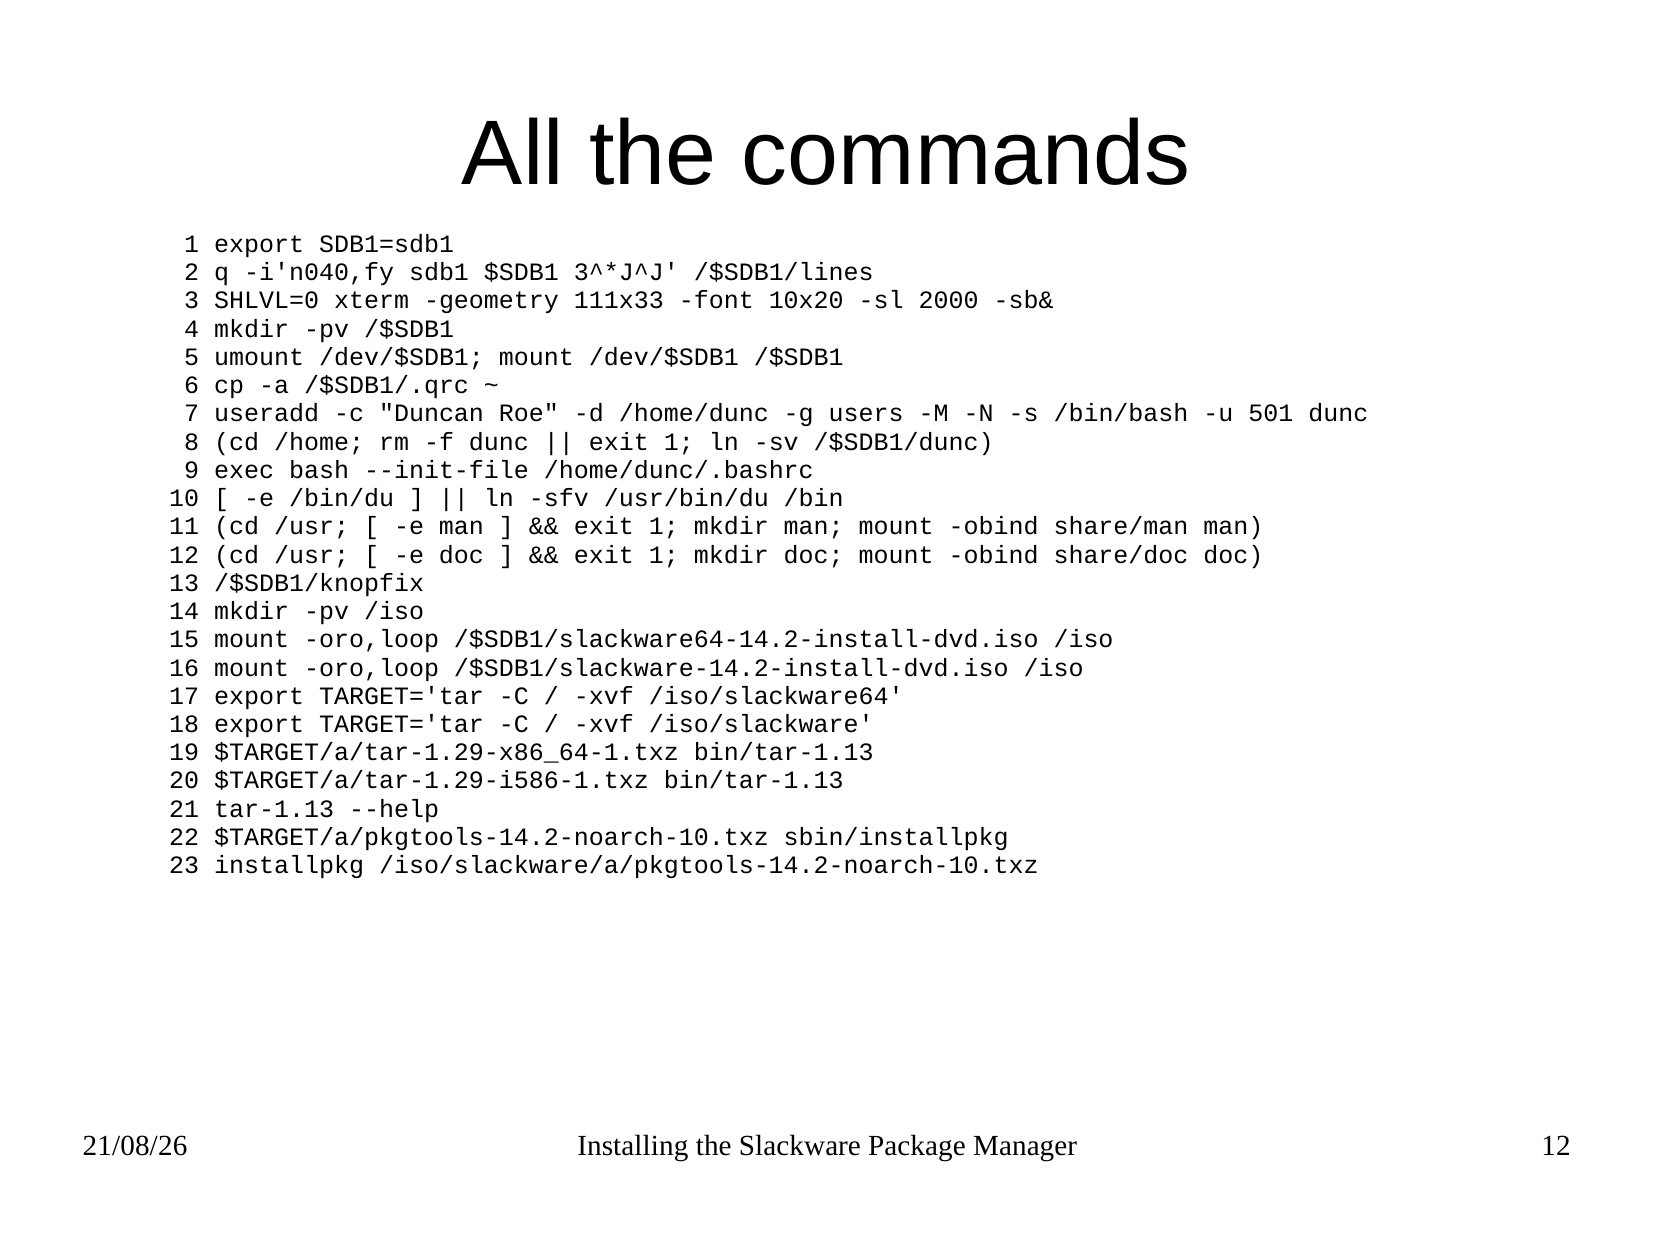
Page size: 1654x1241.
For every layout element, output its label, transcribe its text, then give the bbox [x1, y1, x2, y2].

text_box 1 export SDB1=sdb1 2 q -i'n040,fy sdb1 $SDB1 3^*J^J' /$SDB1/lines 3 SHLVL=0 xterm -geometry 111x33 -font 10x20 -sl 2000 -sb& 4 mkdir -pv /$SDB1 5 umount /dev/$SDB1; mount /dev/$SDB1 /$SDB1 6 cp -a /$SDB1/.qrc ~ 7 useradd -c "Duncan Roe" -d /home/dunc -g users -M -N -s /bin/bash -u 501 dunc 8 (cd /home; rm -f dunc || exit 1; ln -sv /$SDB1/dunc) 9 exec bash --init-file /home/dunc/.bashrc 10 [ -e /bin/du ] || ln -sfv /usr/bin/du /bin 11 (cd /usr; [ -e man ] && exit 1; mkdir man; mount -obind share/man man) 12 (cd /usr; [ -e doc ] && exit 1; mkdir doc; mount -obind share/doc doc) 13 /$SDB1/knopfix 14 mkdir -pv /iso 15 mount -oro,loop /$SDB1/slackware64-14.2-install-dvd.iso /iso 16 mount -oro,loop /$SDB1/slackware-14.2-install-dvd.iso /iso 17 export TARGET='tar -C / -xvf /iso/slackware64' 18 export TARGET='tar -C / -xvf /iso/slackware' 19 $TARGET/a/tar-1.29-x86_64-1.txz bin/tar-1.13 20 $TARGET/a/tar-1.29-i586-1.txz bin/tar-1.13 21 tar-1.13 --help 22 $TARGET/a/pkgtools-14.2-noarch-10.txz sbin/installpkg 23 installpkg /iso/slackware/a/pkgtools-14.2-noarch-10.txz [94, 224, 1542, 1195]
title All the commands [82, 49, 1571, 257]
